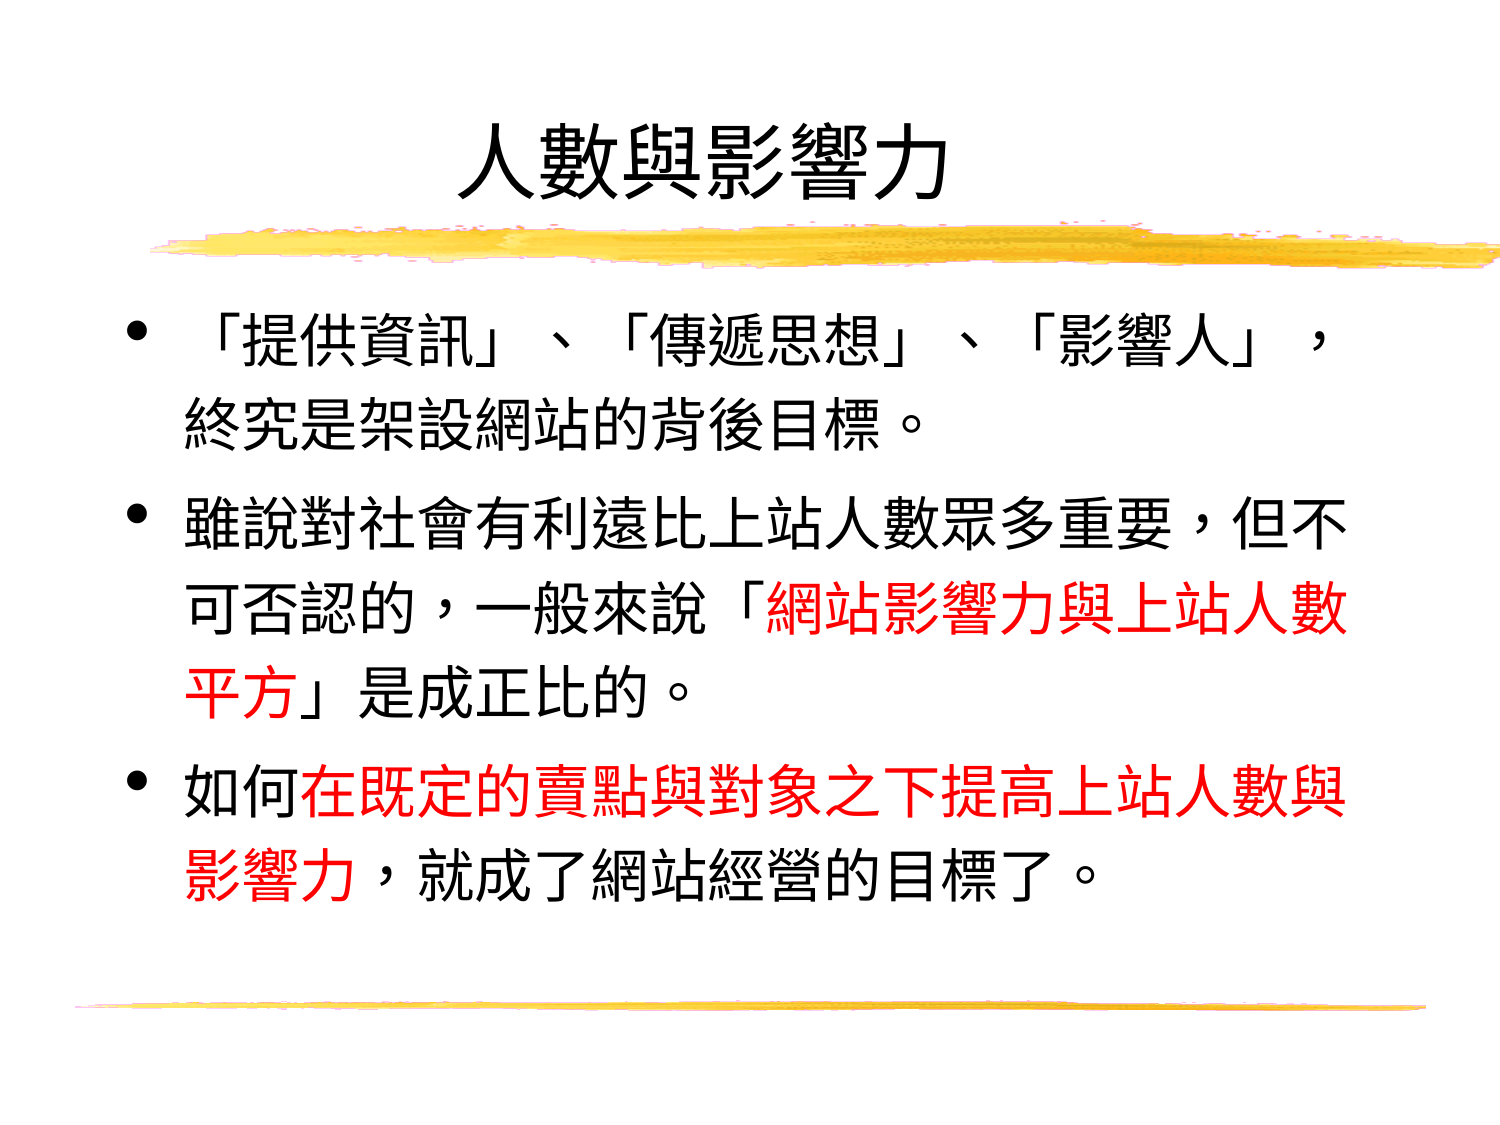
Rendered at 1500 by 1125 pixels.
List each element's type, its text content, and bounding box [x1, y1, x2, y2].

picture [150, 215, 1500, 279]
title 人數與影響力 [66, 37, 1342, 225]
list 「提供資訊」、「傳遞思想」、「影響人」，終究是架設網站的背後目標。 雖說對社會有利遠比上站人數眾多重要，但不可否認的，一般來說「網站影響力與上站人數平方」是成正比的。 如何在既定的賣點與對象之下提高上站人數與影響力，就成了網站經營的目標了。 [112, 287, 1388, 963]
picture [75, 999, 1426, 1013]
